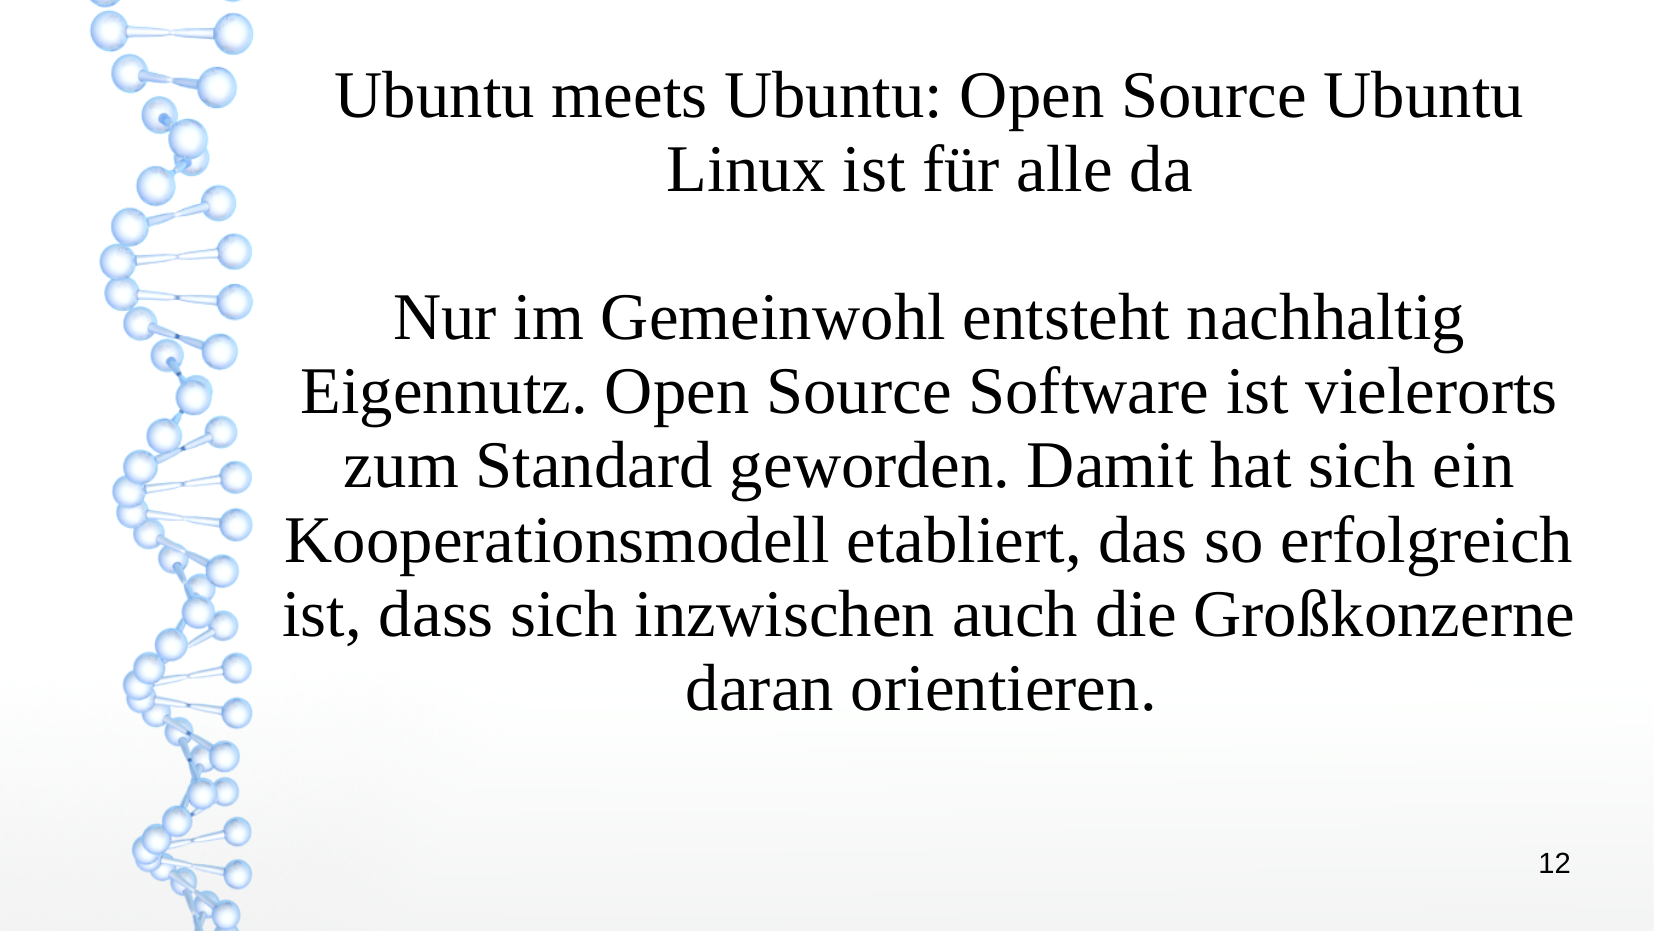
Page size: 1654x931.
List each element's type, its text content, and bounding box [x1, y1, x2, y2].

picture [0, 0, 1654, 931]
subtitle Ubuntu meets Ubuntu: Open Source Ubuntu Linux ist für alle da Nur im Gemeinwohl entsteht nachhaltig Eigennutz. Open Source Software ist vielerorts zum Standard geworden. Damit hat sich ein Kooperationsmodell etabliert, das so erfolgreich ist, dass sich inzwischen auch die Großkonzerne daran orientieren. [265, 35, 1595, 748]
